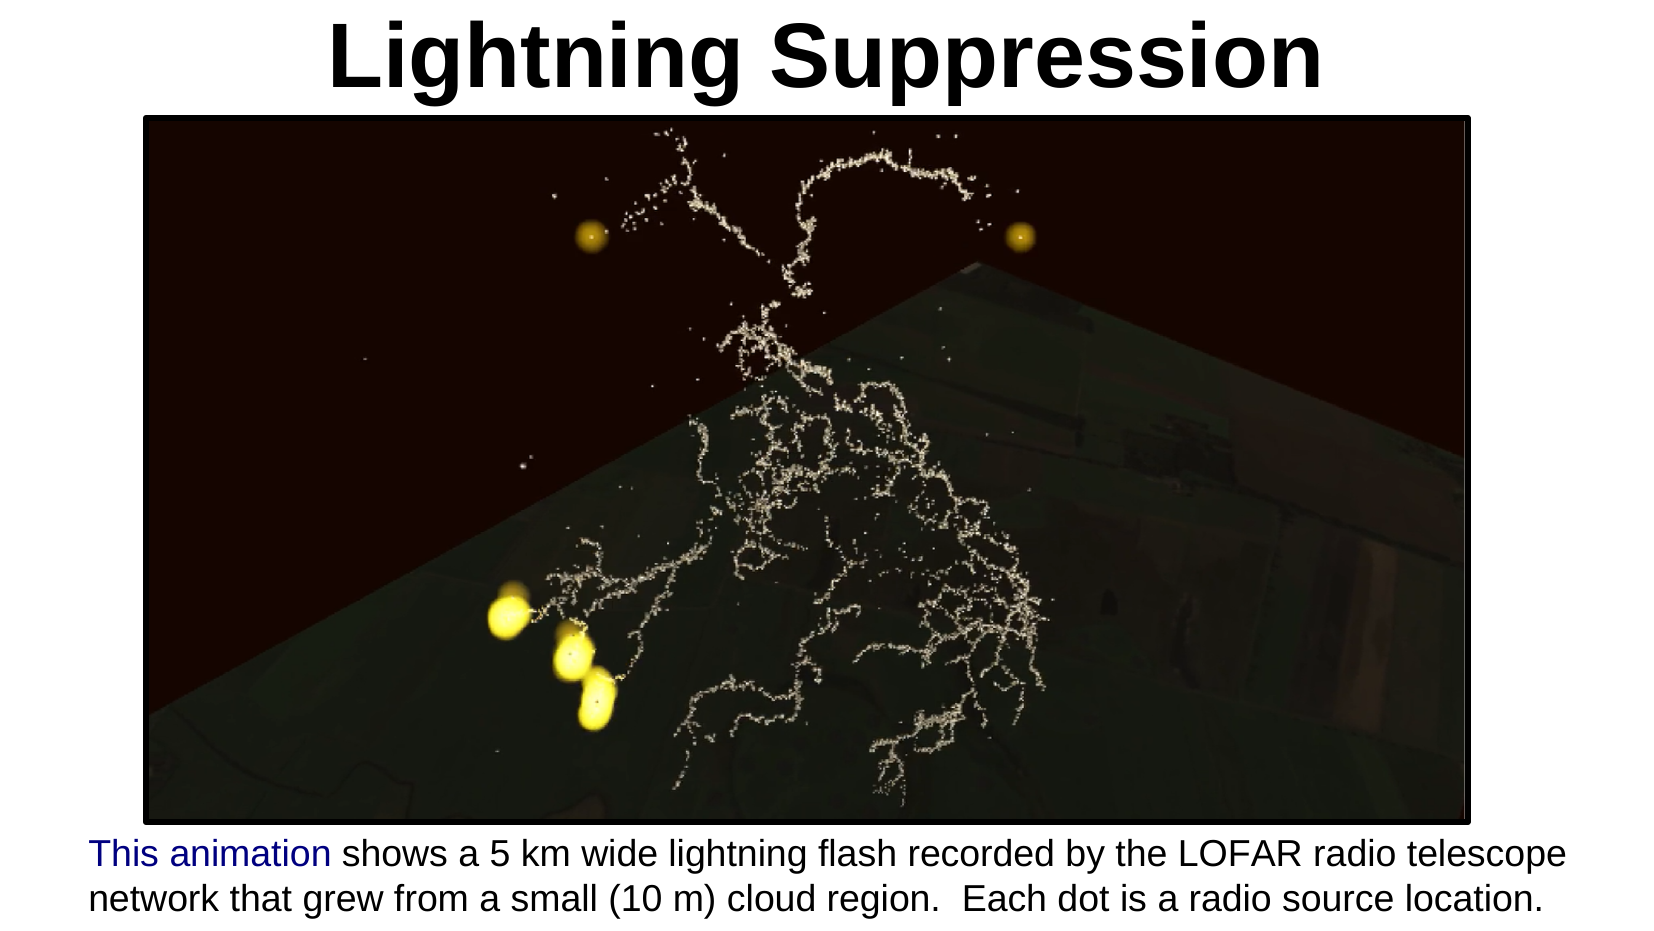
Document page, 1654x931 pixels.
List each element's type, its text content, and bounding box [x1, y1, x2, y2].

picture [148, 120, 1465, 820]
title Lightning Suppression [0, 2, 1654, 113]
text_box This animation shows a 5 km wide lightning flash recorded by the LOFAR radio telescope network that grew from a small (10 m) cloud region. Each dot is a radio source location. [21, 827, 1635, 931]
